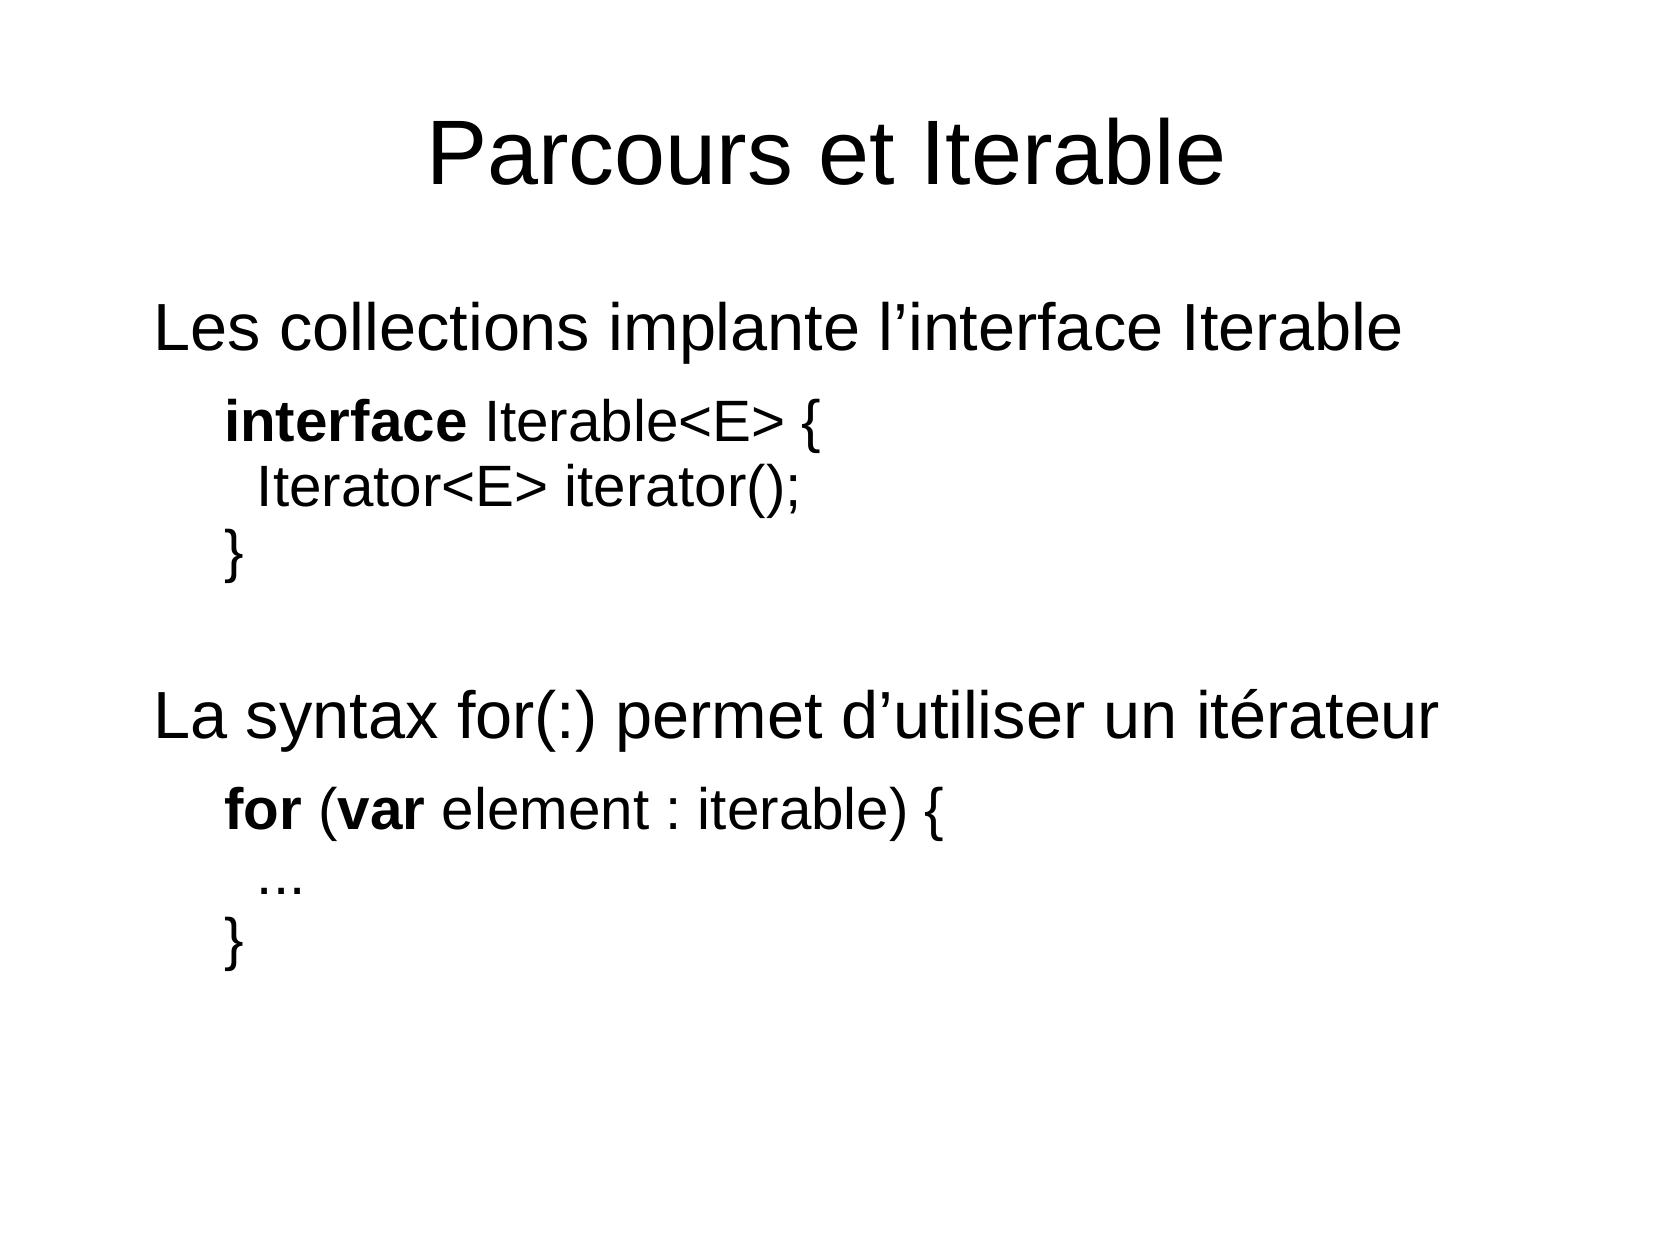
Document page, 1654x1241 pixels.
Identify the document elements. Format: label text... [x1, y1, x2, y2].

list Les collections implante l’interface Iterable interface Iterable<E> { Iterator<E> iterator(); } La syntax for(:) permet d’utiliser un itérateur for (var element : iterable) { ... } [82, 290, 1571, 1111]
title Parcours et Iterable [82, 49, 1571, 257]
